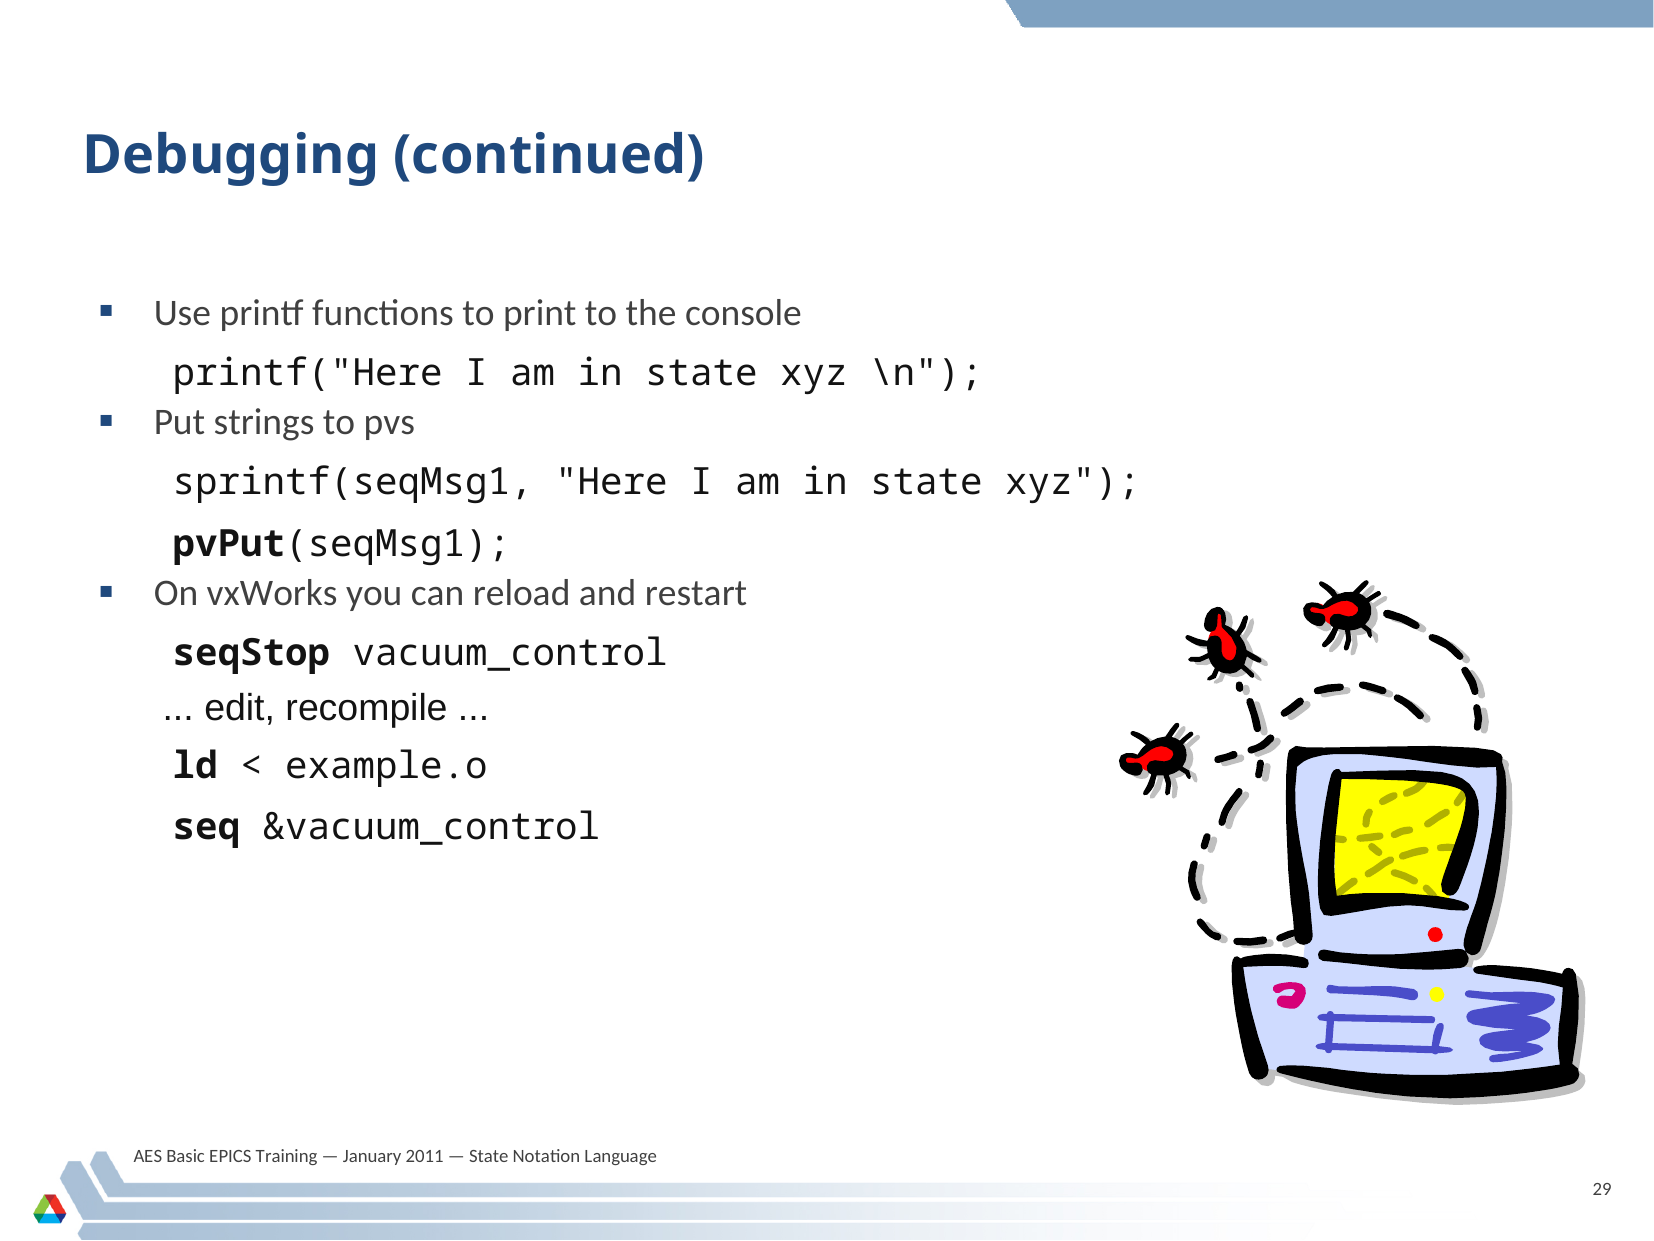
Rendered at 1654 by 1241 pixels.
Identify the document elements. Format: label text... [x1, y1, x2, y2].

title Debugging (continued) [82, 49, 1571, 257]
list Use printf functions to print to the console printf("Here I am in state xyz \n"); Put strings to pvs sprintf(seqMsg1, "Here I am in state xyz"); pvPut(seqMsg1); On vxWorks you can reload and restart seqStop vacuum_control ... edit, recompile ... ld < example.o seq &vacuum_control [82, 289, 1571, 1124]
picture [0, 1143, 1654, 1240]
picture [1118, 578, 1591, 1110]
picture [0, 0, 1654, 29]
